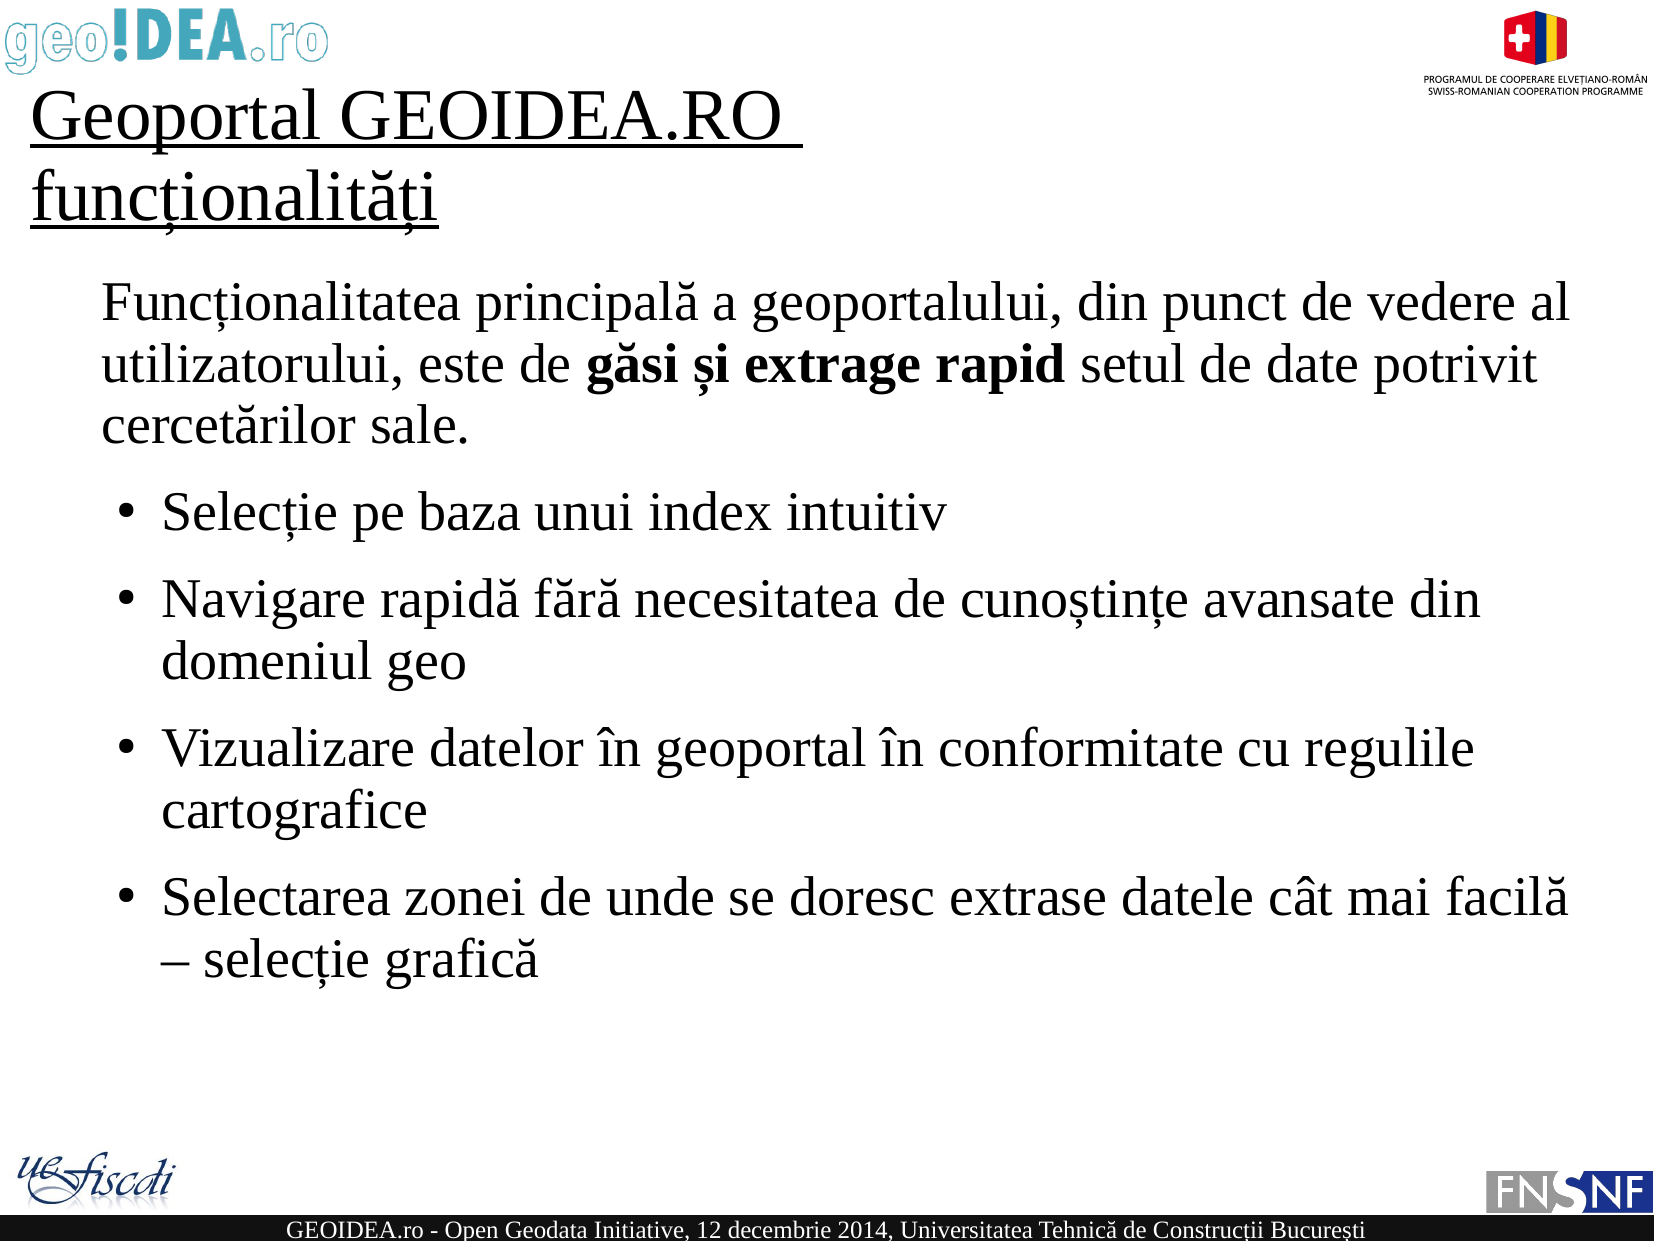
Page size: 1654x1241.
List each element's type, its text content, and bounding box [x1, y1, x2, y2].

title Geoportal GEOIDEA.RO funcționalități [30, 75, 1201, 237]
picture [0, 1139, 196, 1213]
picture [1, 5, 331, 78]
picture [1485, 1169, 1654, 1215]
picture [1420, 5, 1650, 99]
list Funcționalitatea principală a geoportalului, din punct de vedere al utilizatorului, este de găsi și extrage rapid setul de date potrivit cercetărilor sale. Selecție pe baza unui index intuitiv Navigare rapidă fără necesitatea de cunoștințe avansate din domeniul geo Vizualizare datelor în geoportal în conformitate cu regulile cartografice Selectarea zonei de unde se doresc extrase datele cât mai facilă – selecție grafică [101, 270, 1591, 990]
